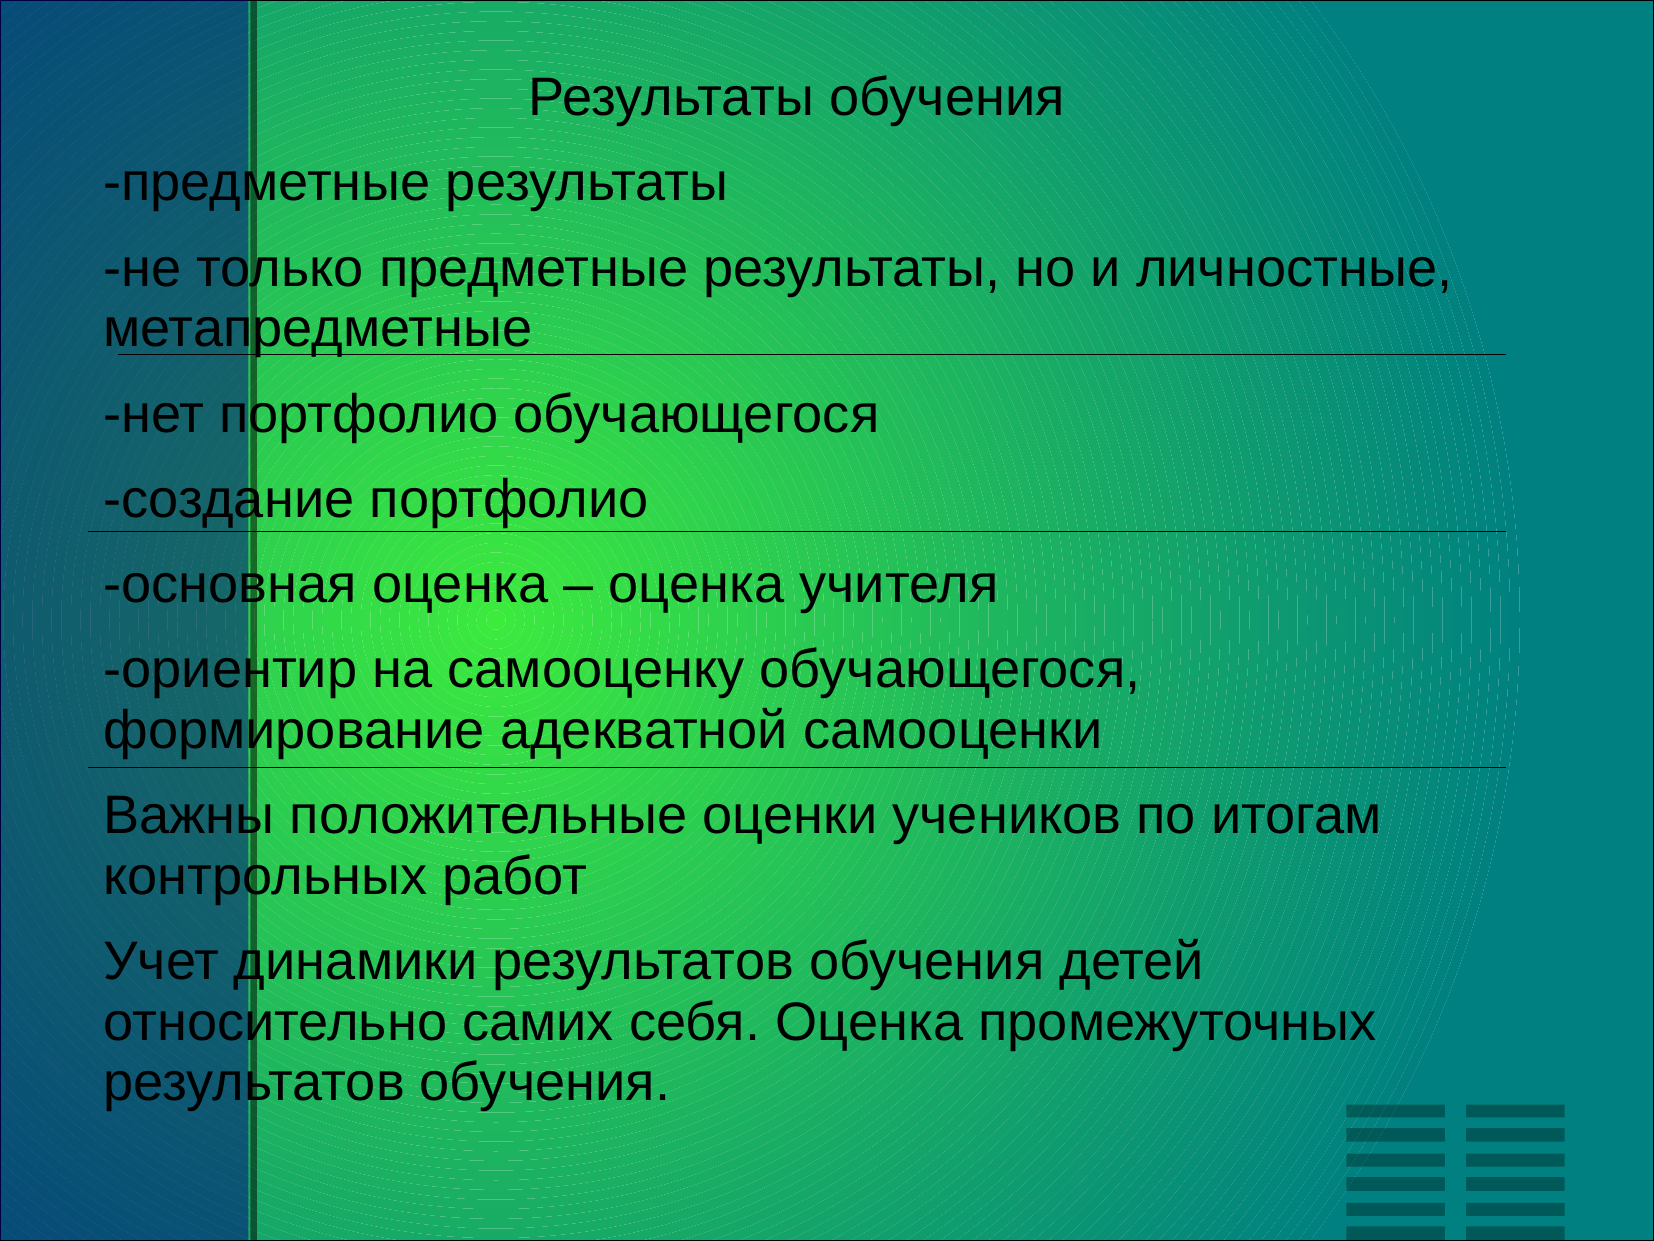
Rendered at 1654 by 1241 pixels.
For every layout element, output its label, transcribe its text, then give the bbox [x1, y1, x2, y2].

text_box Результаты обучения -предметные результаты -не только предметные результаты, но и личностные, метапредметные -нет портфолио обучающегося -создание портфолио -основная оценка – оценка учителя -ориентир на самооценку обучающегося, формирование адекватной самооценки Важны положительные оценки учеников по итогам контрольных работ Учет динамики результатов обучения детей относительно самих себя. Оценка промежуточных результатов обучения. [88, 532, 1506, 767]
text_box Результаты обучения -предметные результаты -не только предметные результаты, но и личностные, метапредметные -нет портфолио обучающегося -создание портфолио -основная оценка – оценка учителя -ориентир на самооценку обучающегося, формирование адекватной самооценки Важны положительные оценки учеников по итогам контрольных работ Учет динамики результатов обучения детей относительно самих себя. Оценка промежуточных результатов обучения. [88, 768, 1506, 1216]
text_box Результаты обучения -предметные результаты -не только предметные результаты, но и личностные, метапредметные -нет портфолио обучающегося -создание портфолио -основная оценка – оценка учителя -ориентир на самооценку обучающегося, формирование адекватной самооценки Важны положительные оценки учеников по итогам контрольных работ Учет динамики результатов обучения детей относительно самих себя. Оценка промежуточных результатов обучения. [88, 59, 1506, 531]
